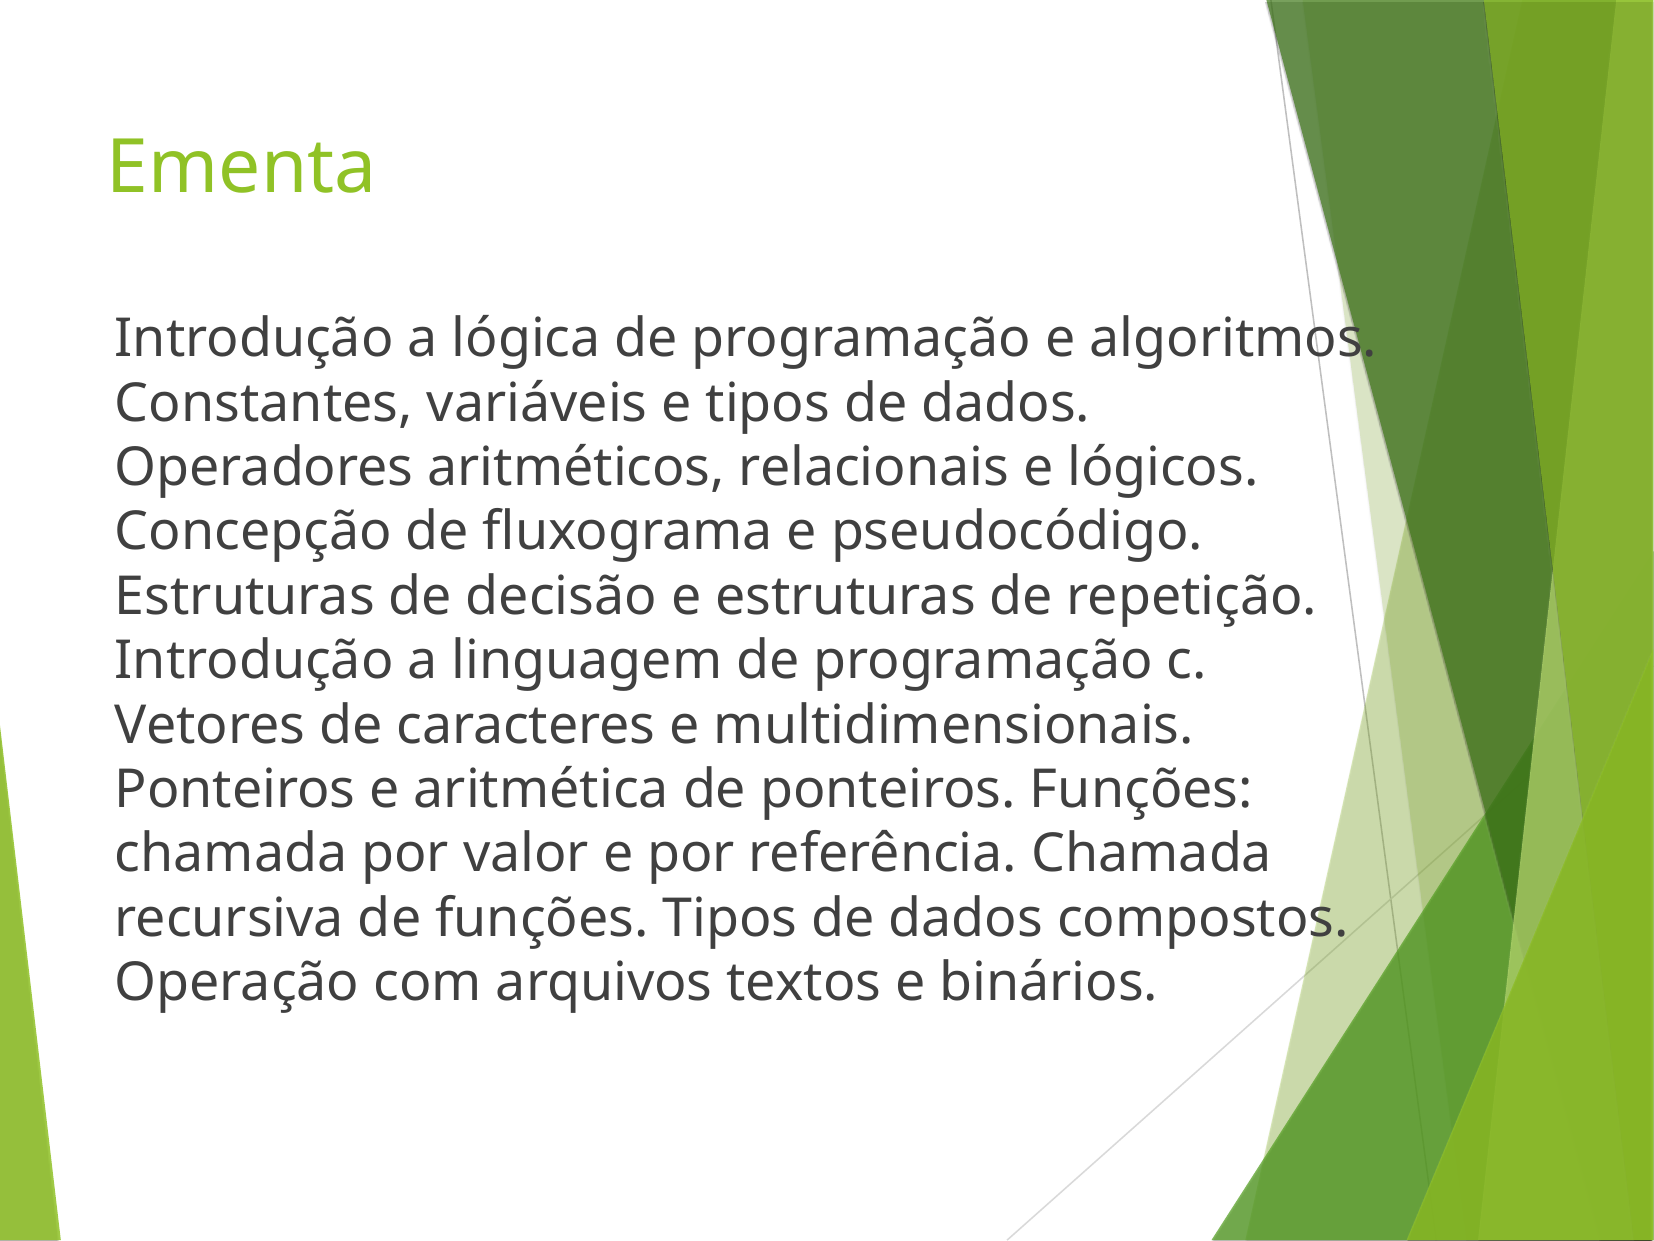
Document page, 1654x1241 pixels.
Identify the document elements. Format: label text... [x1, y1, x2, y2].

title Ementa [91, 110, 1258, 295]
list Introdução a lógica de programação e algoritmos. Constantes, variáveis e tipos de dados. Operadores aritméticos, relacionais e lógicos. Concepção de fluxograma e pseudocódigo. Estruturas de decisão e estruturas de repetição. Introdução a linguagem de programação c. Vetores de caracteres e multidimensionais. Ponteiros e aritmética de ponteiros. Funções: chamada por valor e por referência. Chamada recursiva de funções. Tipos de dados compostos. Operação com arquivos textos e binários. [91, 295, 1398, 1092]
